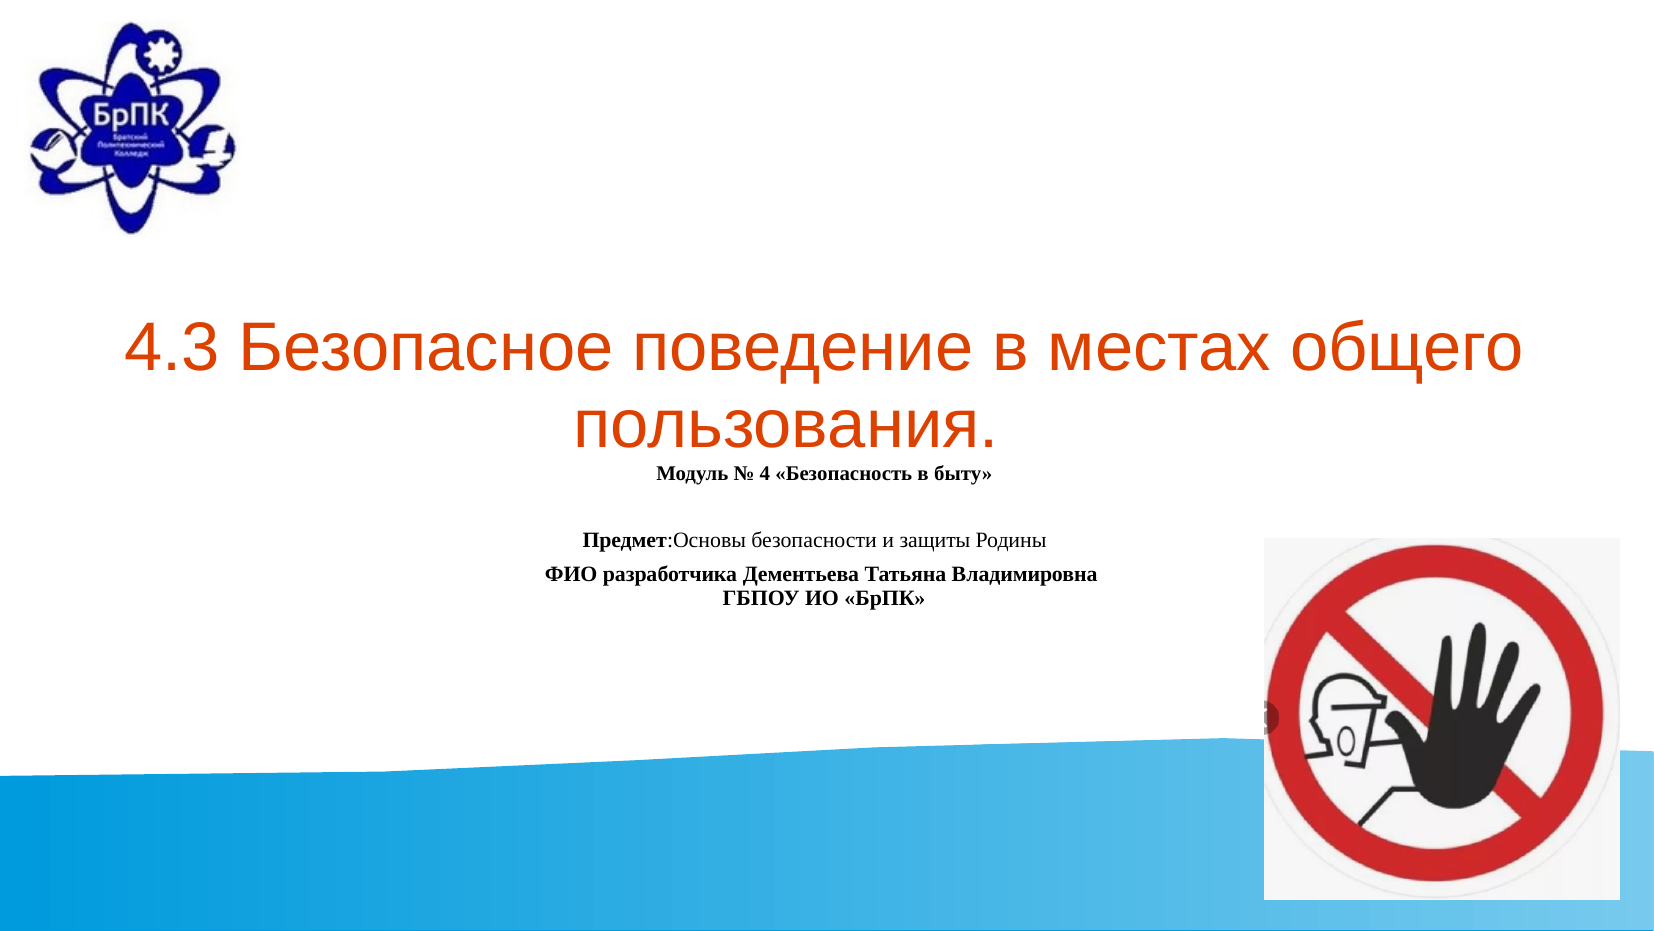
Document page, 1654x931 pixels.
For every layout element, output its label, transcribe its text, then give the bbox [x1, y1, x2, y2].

picture [1264, 538, 1620, 900]
title 4.3 Безопасное поведение в местах общего пользования. Модуль № 4 «Безопасность в быту» Предмет:Основы безопасности и защиты Родины ФИО разработчика Дементьева Татьяна Владимировна ГБПОУ ИО «БрПК» [86, 308, 1563, 611]
picture [23, 19, 243, 238]
